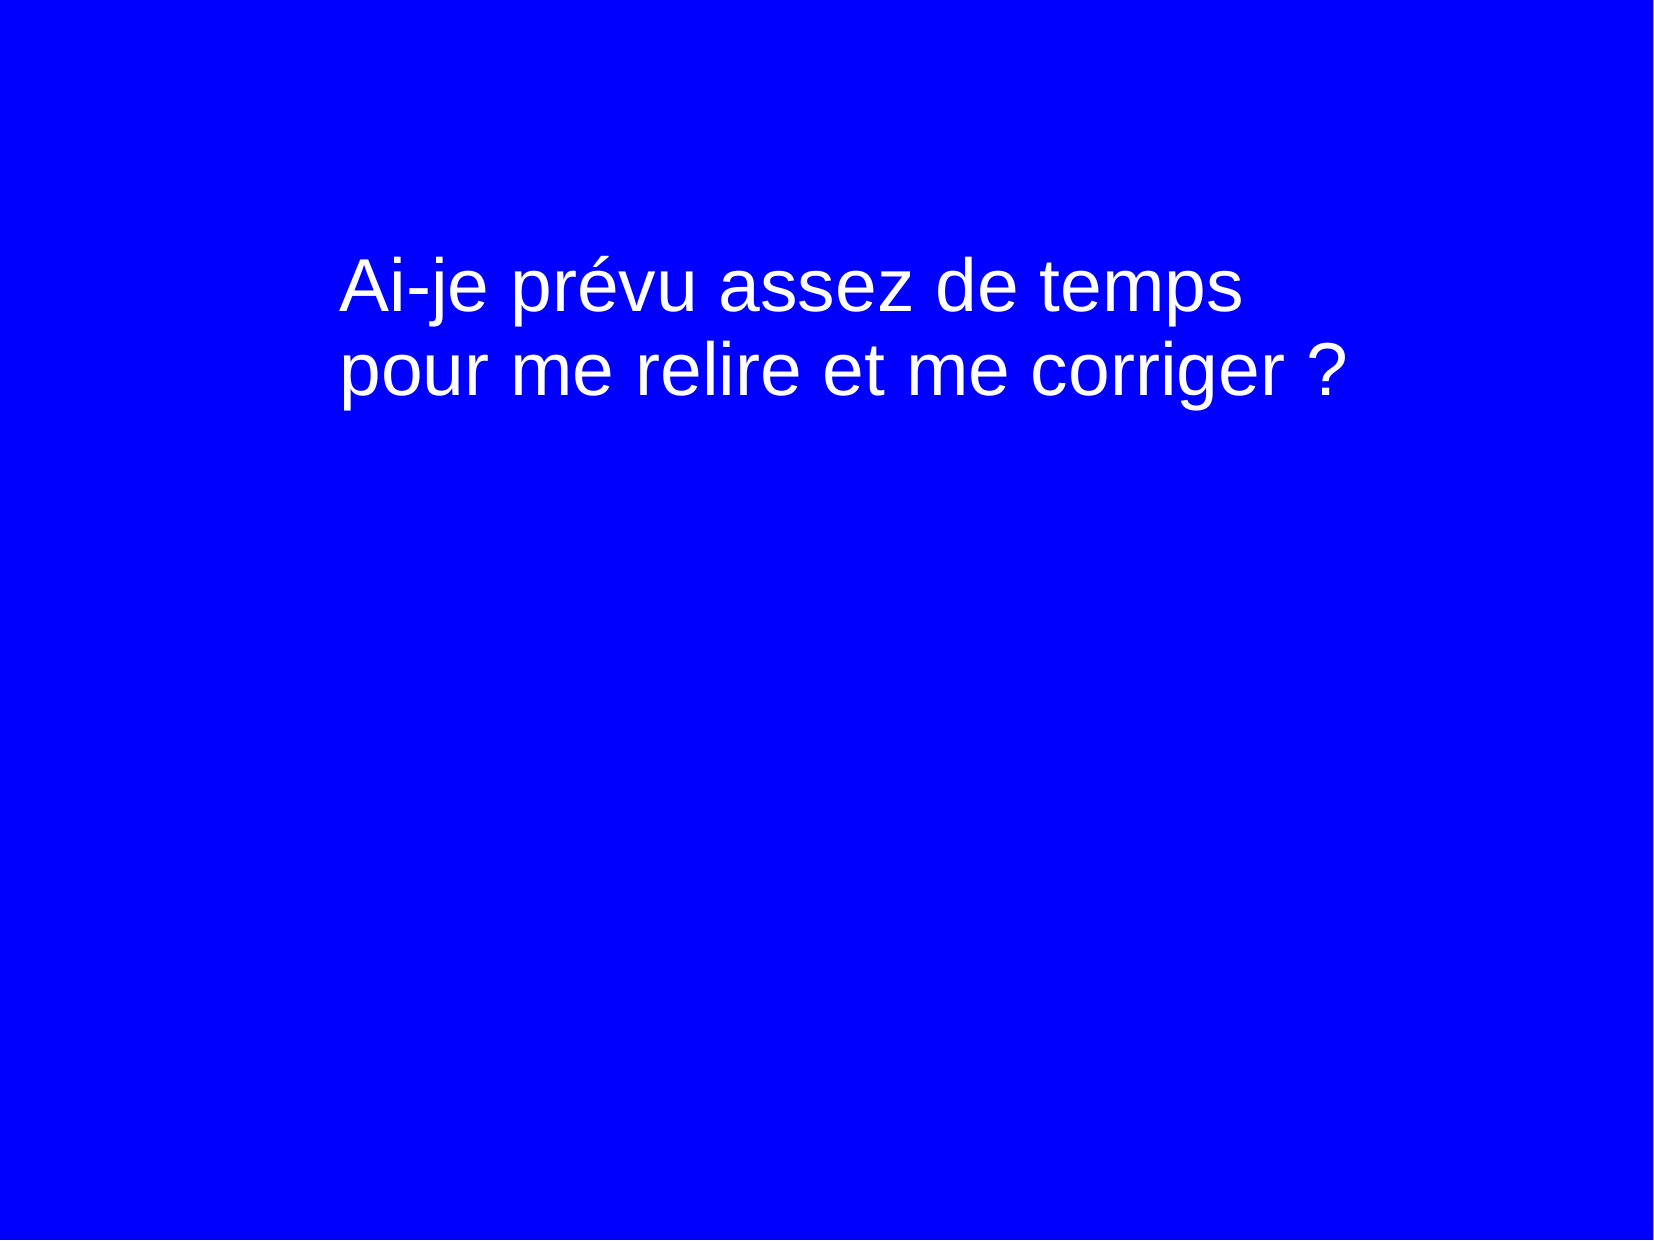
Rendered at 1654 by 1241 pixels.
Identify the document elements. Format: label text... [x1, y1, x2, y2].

text_box Ai-je prévu assez de temps pour me relire et me corriger ? [324, 236, 1391, 419]
